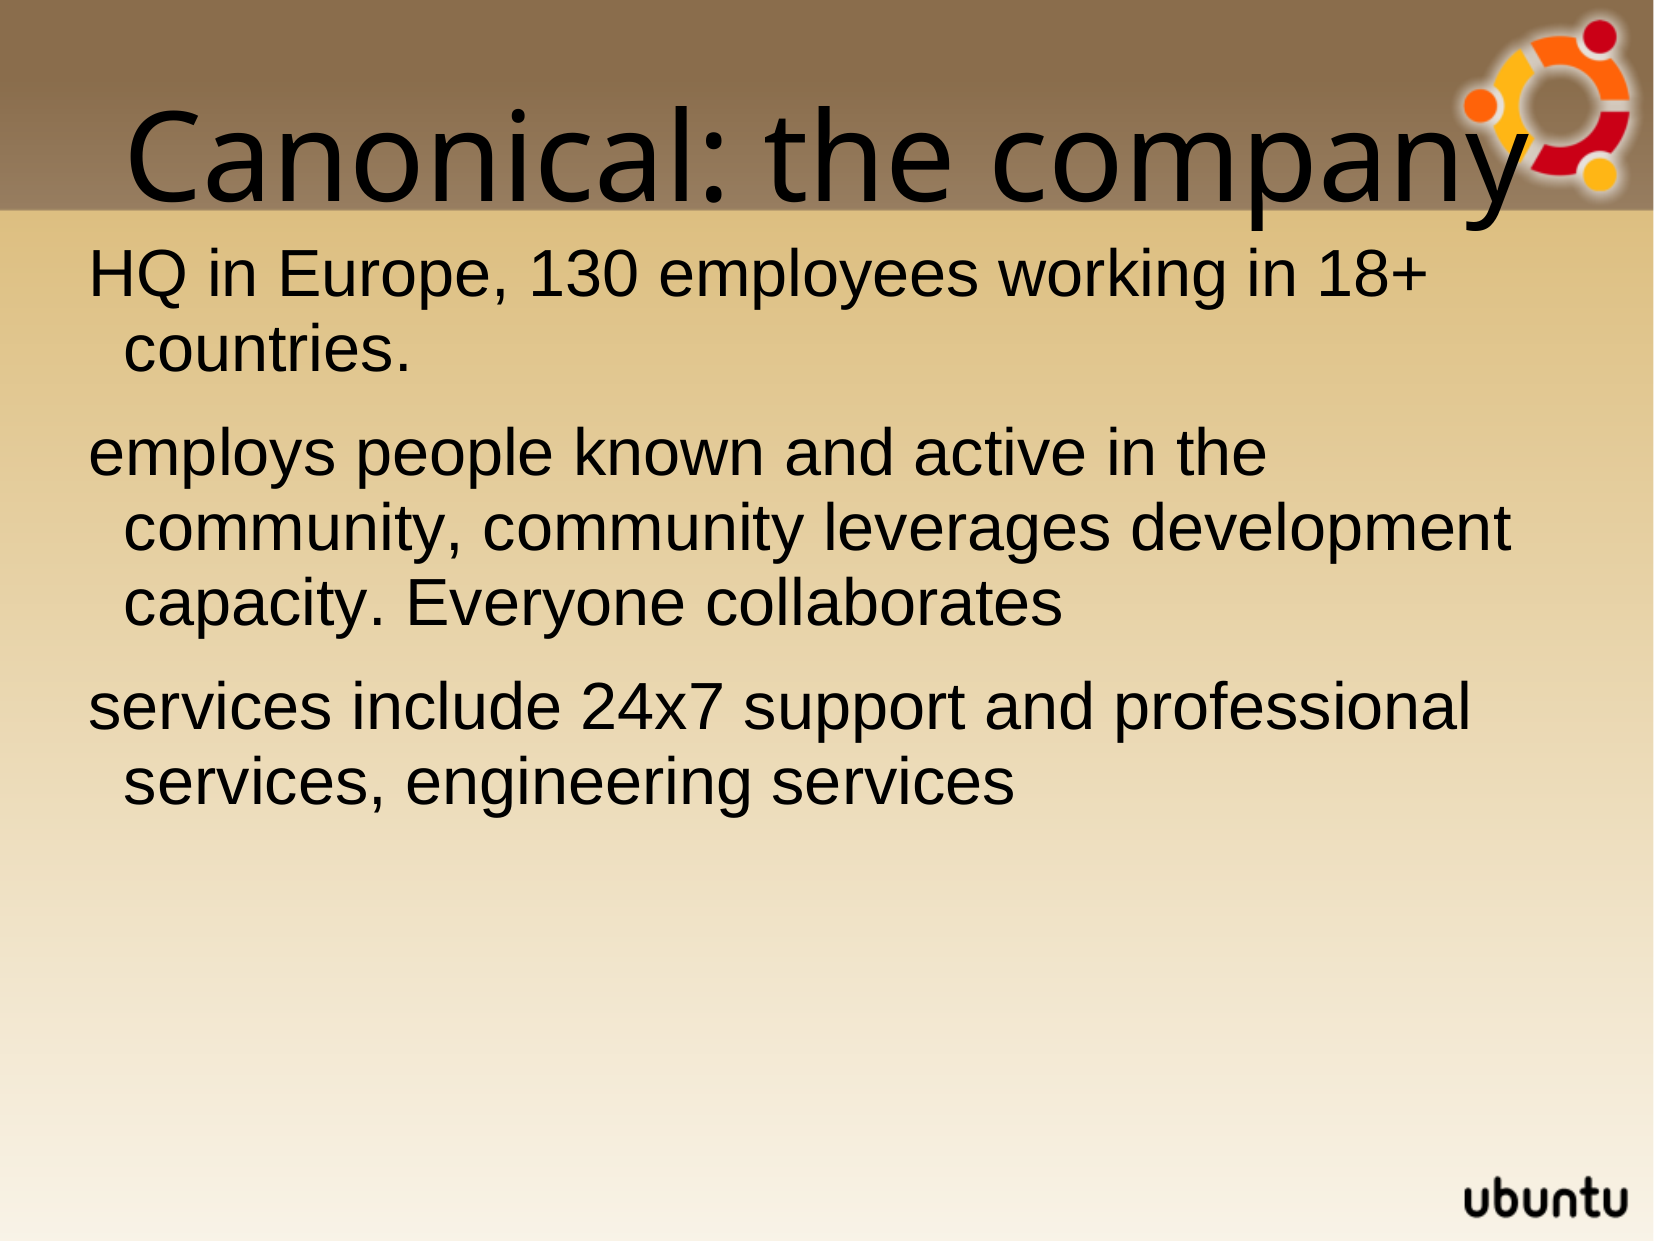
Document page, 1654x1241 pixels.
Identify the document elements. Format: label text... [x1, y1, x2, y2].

title Canonical: the company [82, 56, 1571, 250]
list HQ in Europe, 130 employees working in 18+ countries. employs people known and active in the community, community leverages development capacity. Everyone collaborates services include 24x7 support and professional services, engineering services [88, 236, 1577, 1241]
picture [0, 0, 1654, 1241]
